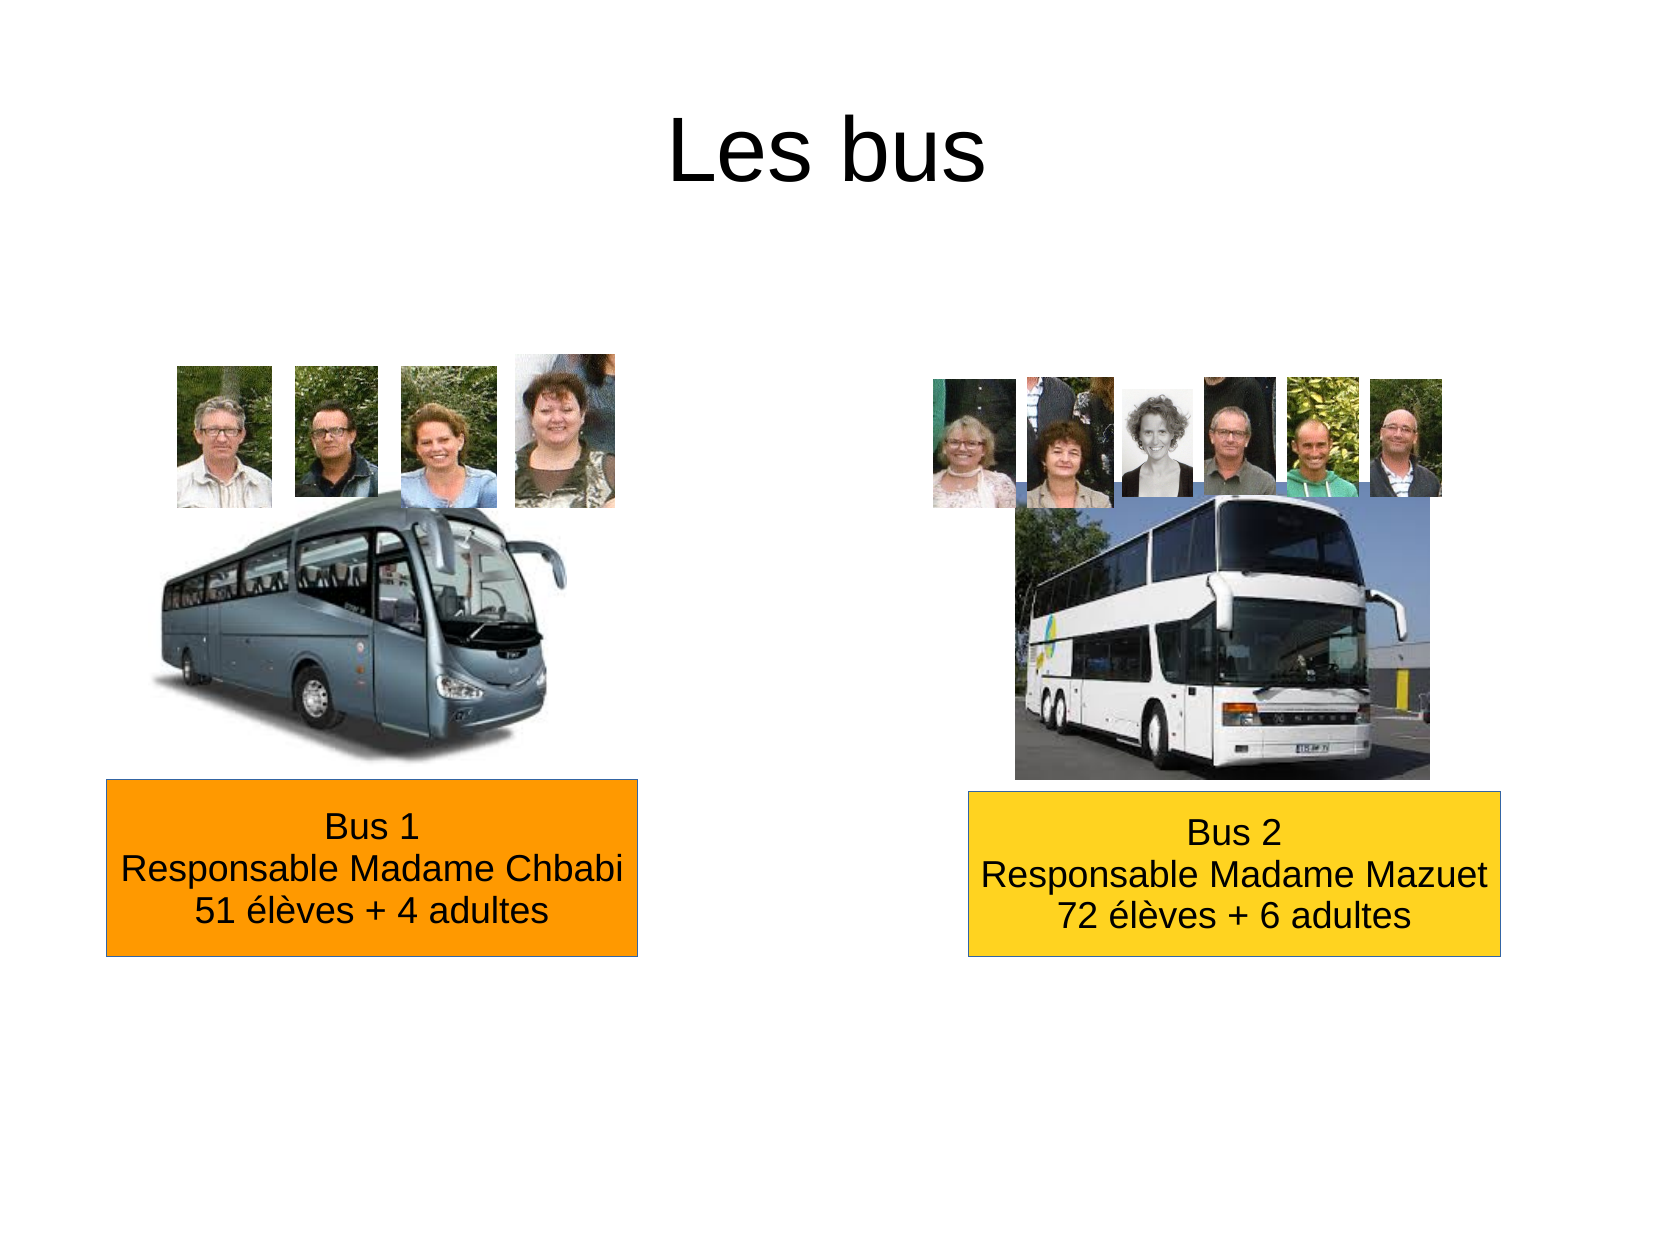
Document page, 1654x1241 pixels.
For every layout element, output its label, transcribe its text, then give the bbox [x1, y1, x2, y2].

text_box Bus 1 Responsable Madame Chbabi 51 élèves + 4 adultes [106, 779, 638, 957]
title Les bus [82, 47, 1571, 252]
picture [933, 377, 1442, 780]
picture [148, 354, 615, 767]
text_box Bus 2 Responsable Madame Mazuet 72 élèves + 6 adultes [968, 791, 1501, 957]
